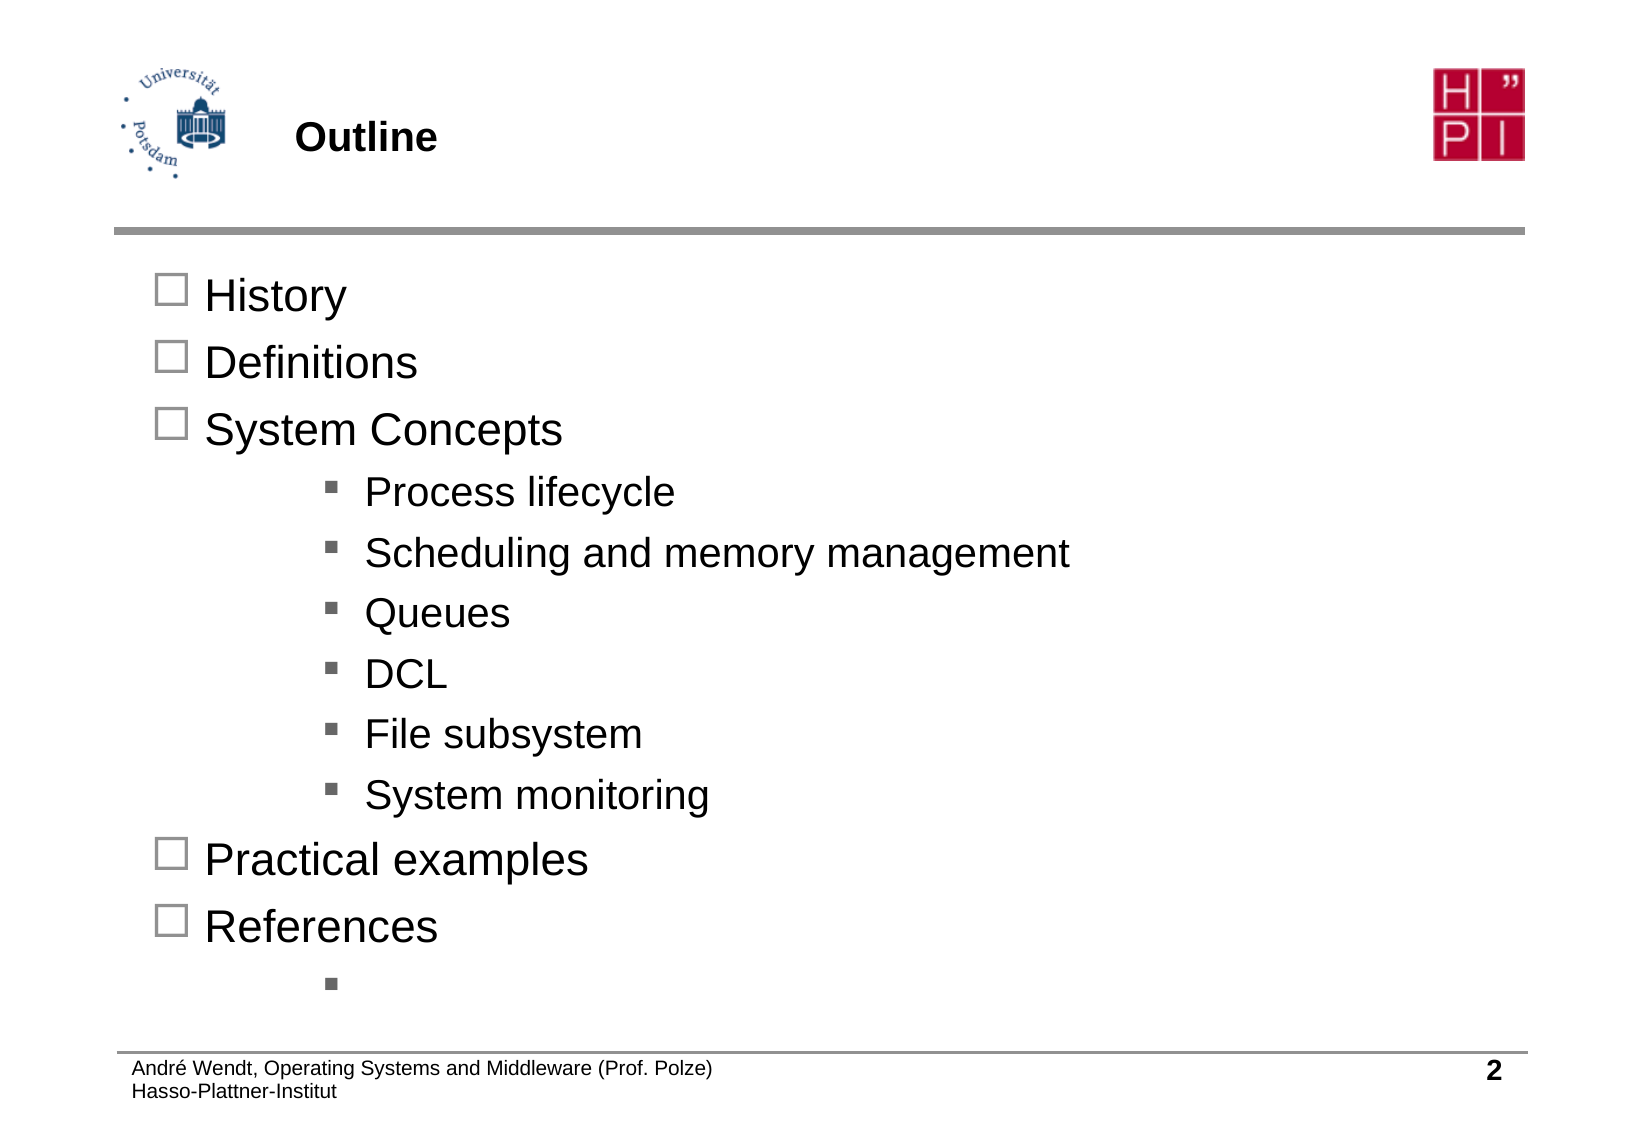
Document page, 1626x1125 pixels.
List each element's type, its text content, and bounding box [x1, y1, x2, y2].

picture [121, 68, 226, 179]
picture [1433, 68, 1525, 161]
title Outline [279, 68, 1390, 207]
list History Definitions System Concepts Process lifecycle Scheduling and memory management Queues DCL File subsystem System monitoring Practical examples References [121, 262, 1525, 1051]
